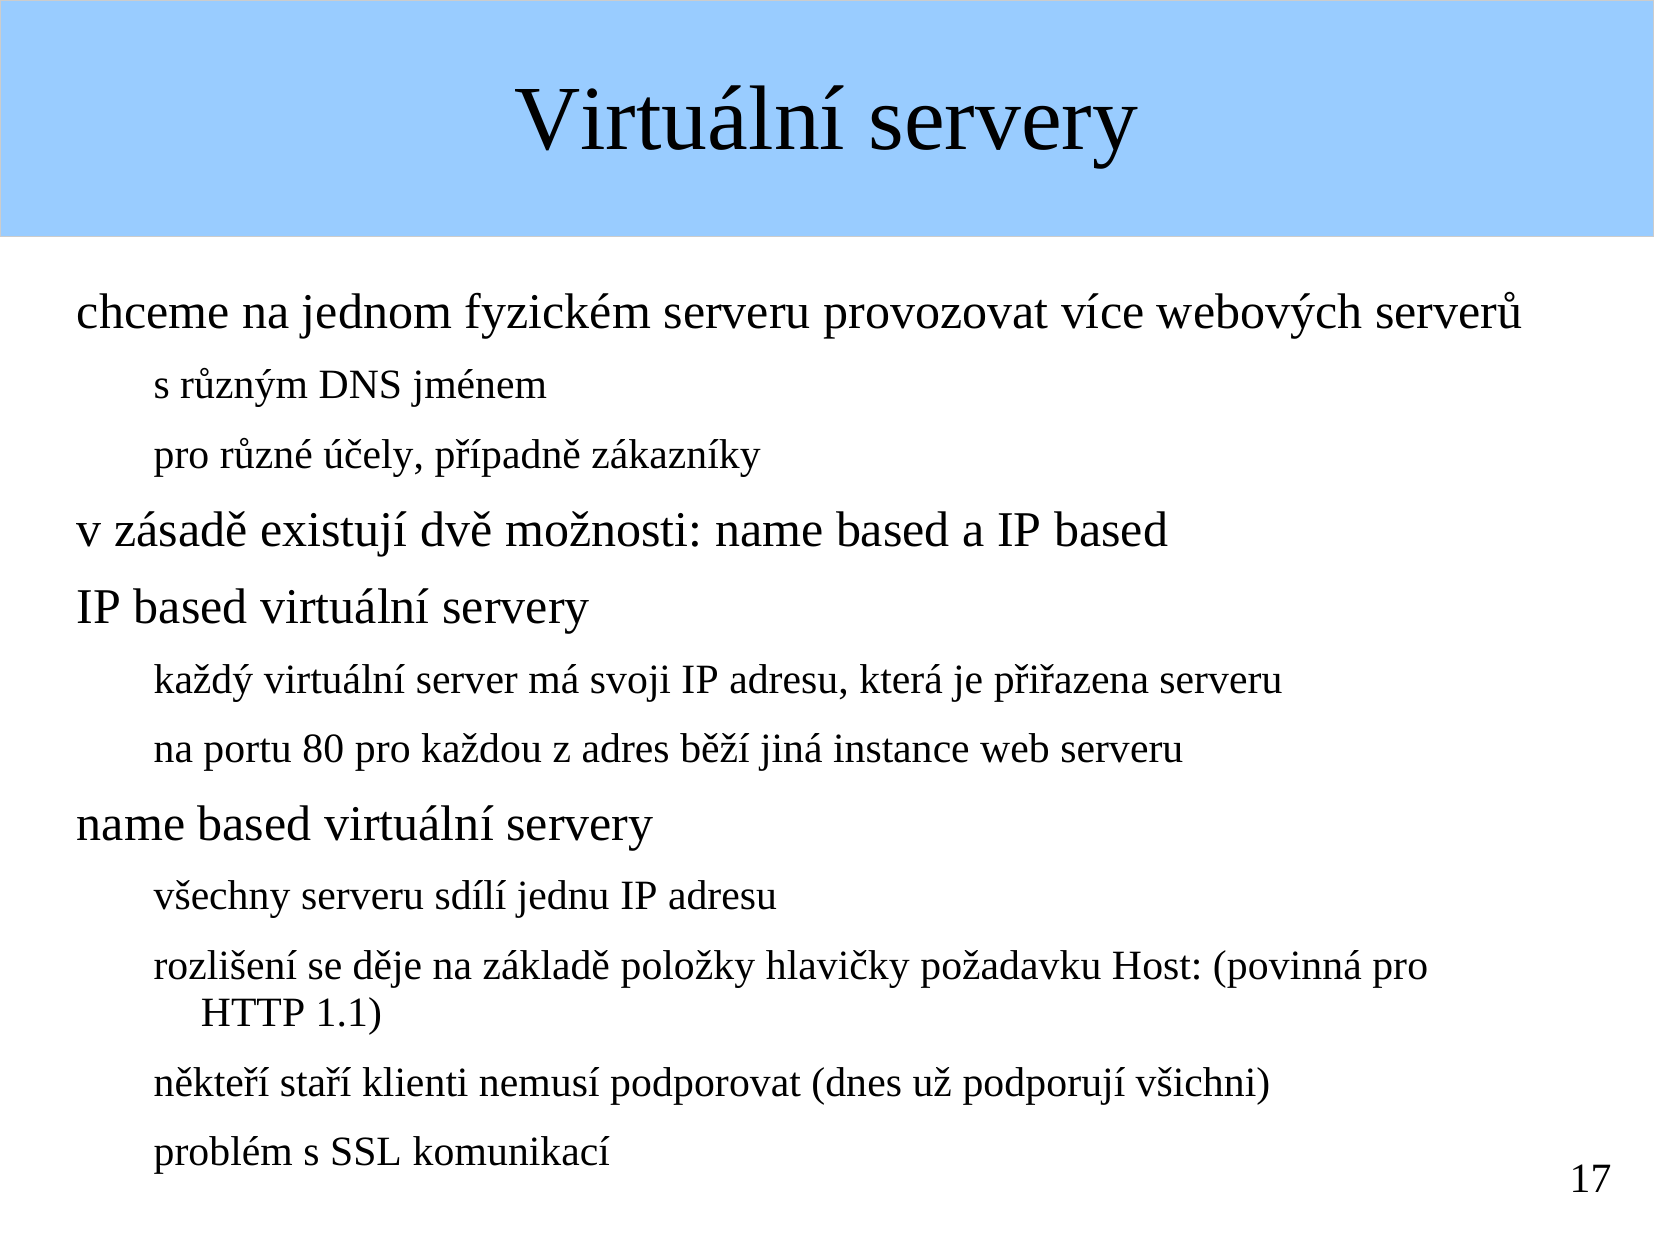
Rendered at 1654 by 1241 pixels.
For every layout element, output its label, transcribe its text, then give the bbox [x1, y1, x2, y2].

list chceme na jednom fyzickém serveru provozovat více webových serverů s různým DNS jménem pro různé účely, případně zákazníky v zásadě existují dvě možnosti: name based a IP based IP based virtuální servery každý virtuální server má svoji IP adresu, která je přiřazena serveru na portu 80 pro každou z adres běží jiná instance web serveru name based virtuální servery všechny serveru sdílí jednu IP adresu rozlišení se děje na základě položky hlavičky požadavku Host: (povinná pro HTTP 1.1) někteří staří klienti nemusí podporovat (dnes už podporují všichni) problém s SSL komunikací [59, 284, 1595, 1175]
title Virtuální servery [0, 0, 1654, 237]
